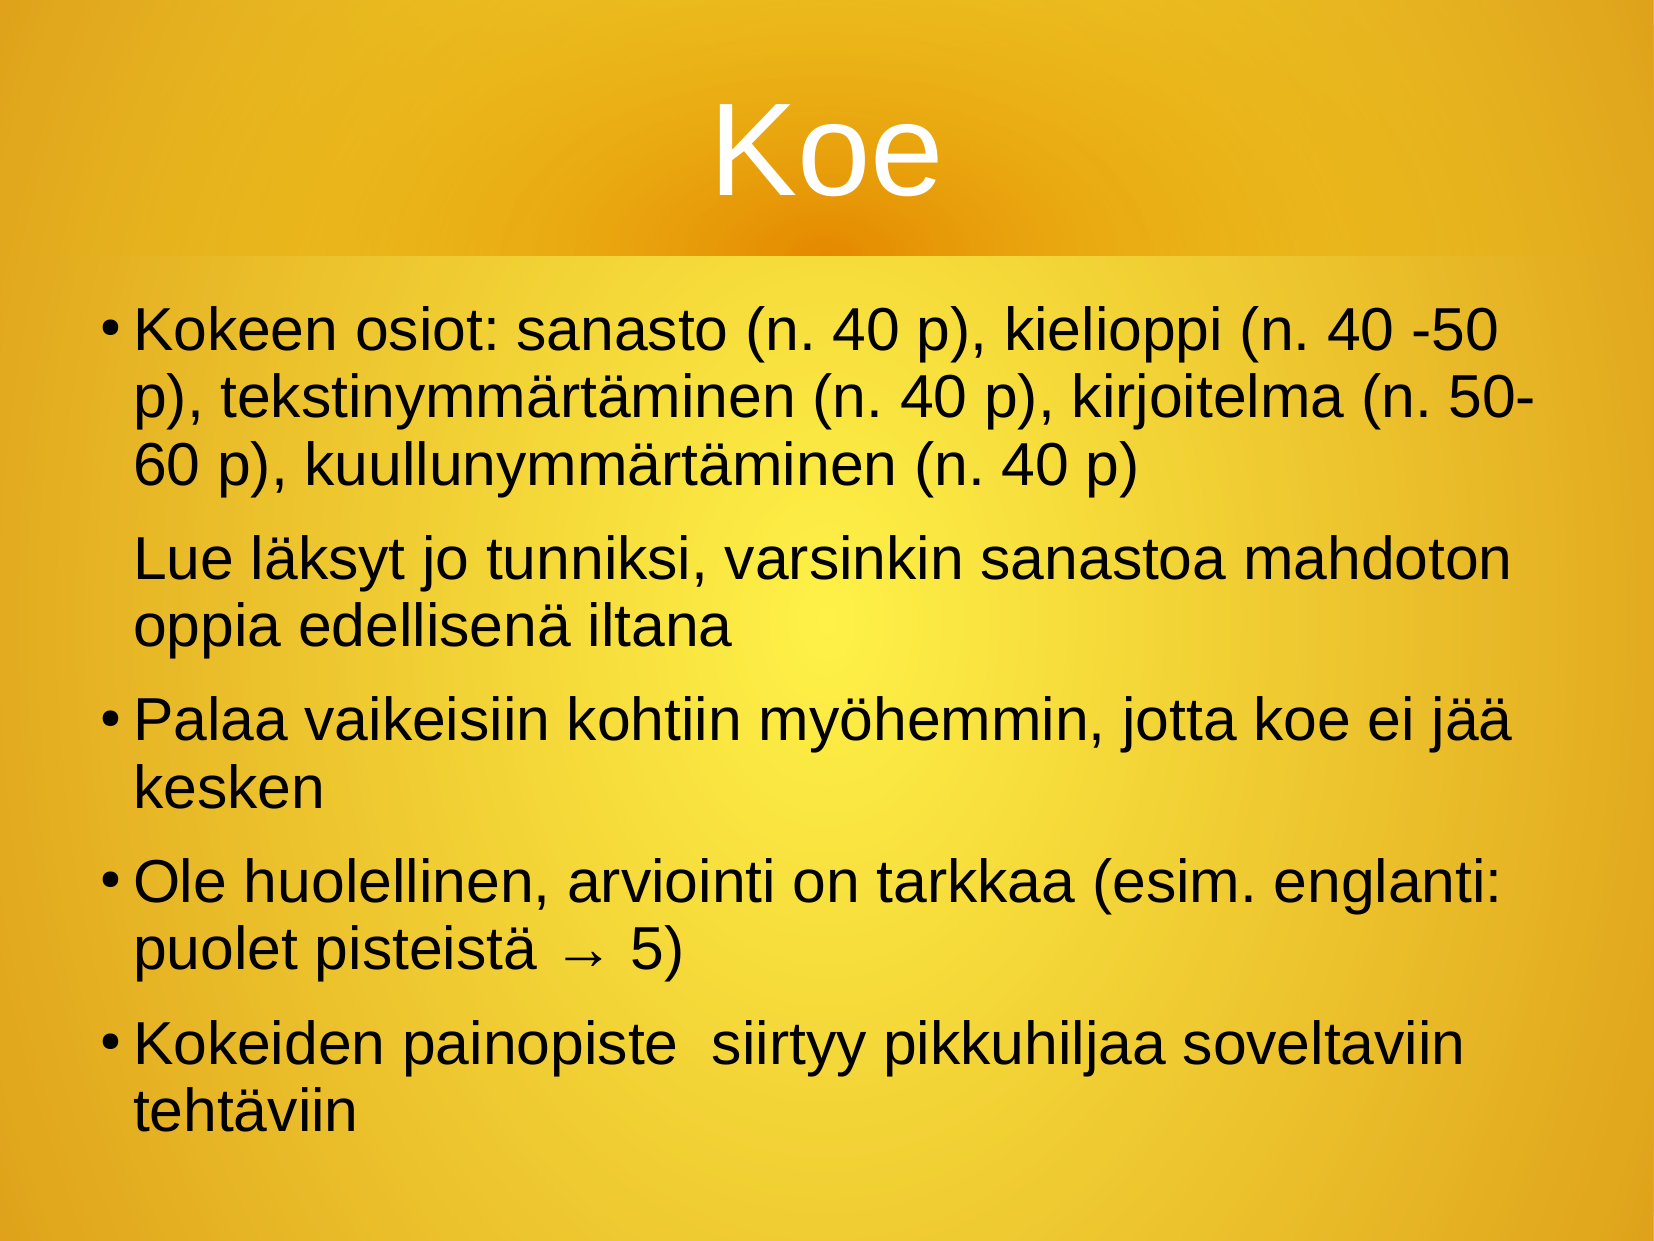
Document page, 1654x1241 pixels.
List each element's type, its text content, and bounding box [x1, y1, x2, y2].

title Koe [82, 47, 1571, 252]
list Kokeen osiot: sanasto (n. 40 p), kielioppi (n. 40 -50 p), tekstinymmärtäminen (n. 40 p), kirjoitelma (n. 50-60 p), kuullunymmärtäminen (n. 40 p) Lue läksyt jo tunniksi, varsinkin sanastoa mahdoton oppia edellisenä iltana Palaa vaikeisiin kohtiin myöhemmin, jotta koe ei jää kesken Ole huolellinen, arviointi on tarkkaa (esim. englanti: puolet pisteistä → 5) Kokeiden painopiste siirtyy pikkuhiljaa soveltaviin tehtäviin [88, 295, 1577, 1152]
